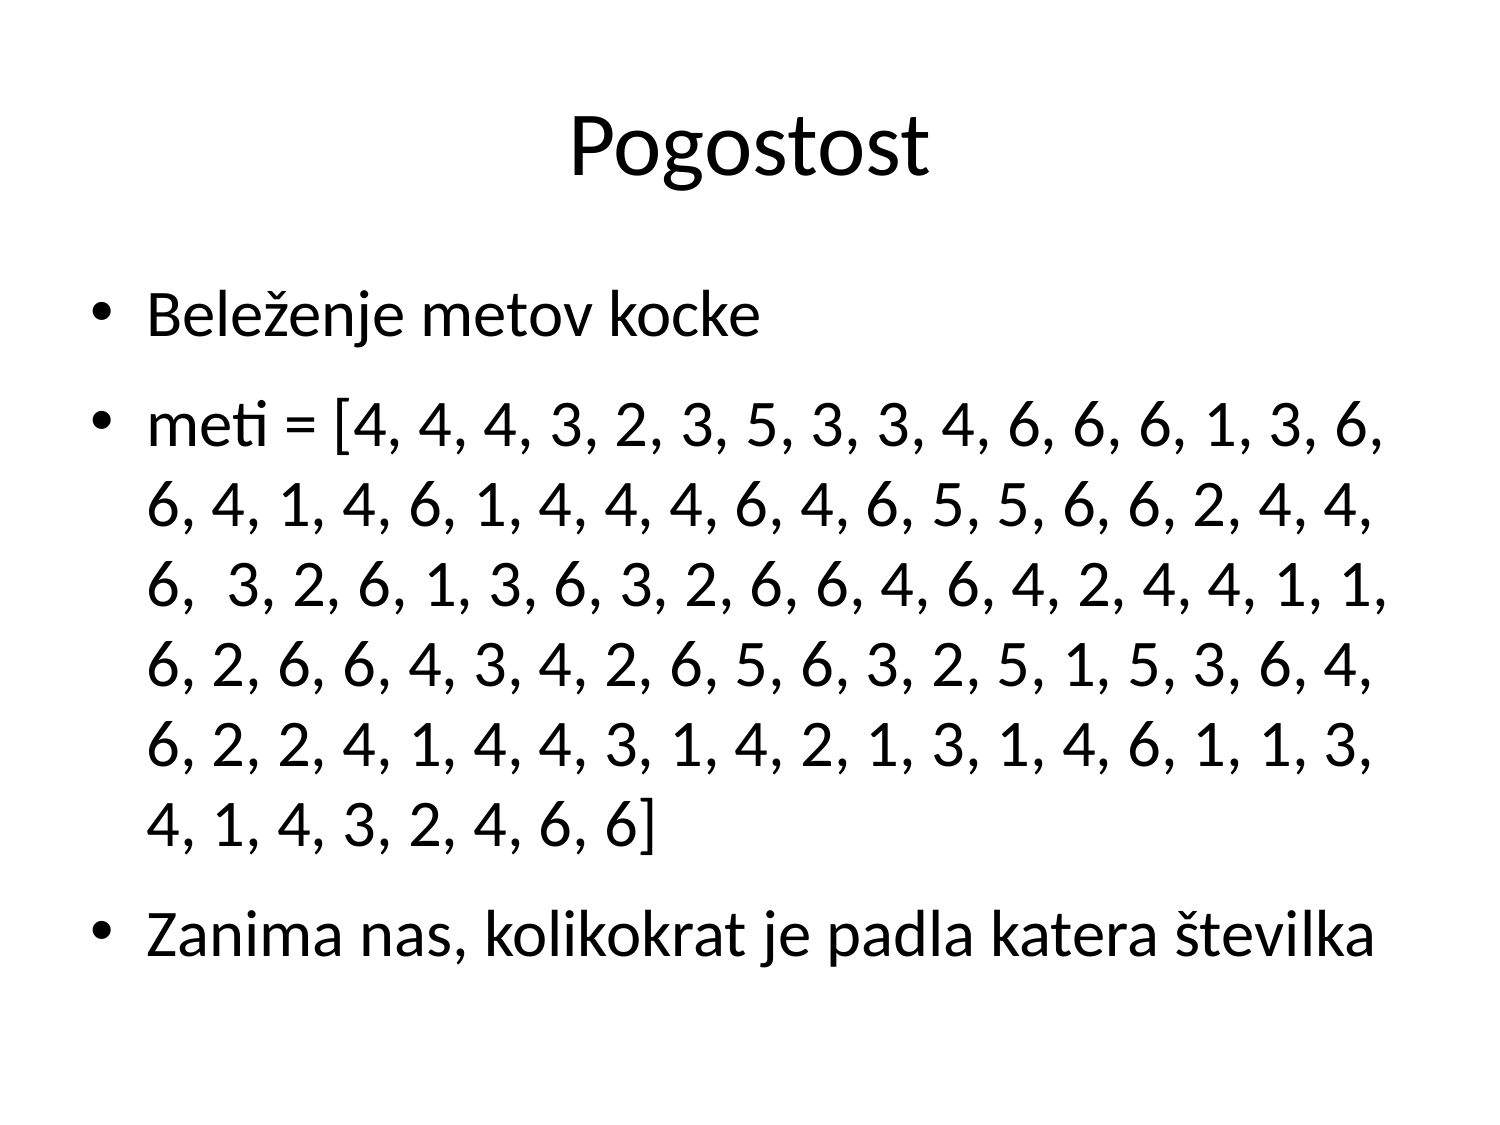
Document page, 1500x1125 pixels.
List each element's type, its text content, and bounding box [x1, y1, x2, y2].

title Pogostost [75, 45, 1425, 233]
list Beleženje metov kocke meti = [4, 4, 4, 3, 2, 3, 5, 3, 3, 4, 6, 6, 6, 1, 3, 6, 6, 4, 1, 4, 6, 1, 4, 4, 4, 6, 4, 6, 5, 5, 6, 6, 2, 4, 4, 6, 3, 2, 6, 1, 3, 6, 3, 2, 6, 6, 4, 6, 4, 2, 4, 4, 1, 1, 6, 2, 6, 6, 4, 3, 4, 2, 6, 5, 6, 3, 2, 5, 1, 5, 3, 6, 4, 6, 2, 2, 4, 1, 4, 4, 3, 1, 4, 2, 1, 3, 1, 4, 6, 1, 1, 3, 4, 1, 4, 3, 2, 4, 6, 6] Zanima nas, kolikokrat je padla katera številka [75, 262, 1425, 1005]
